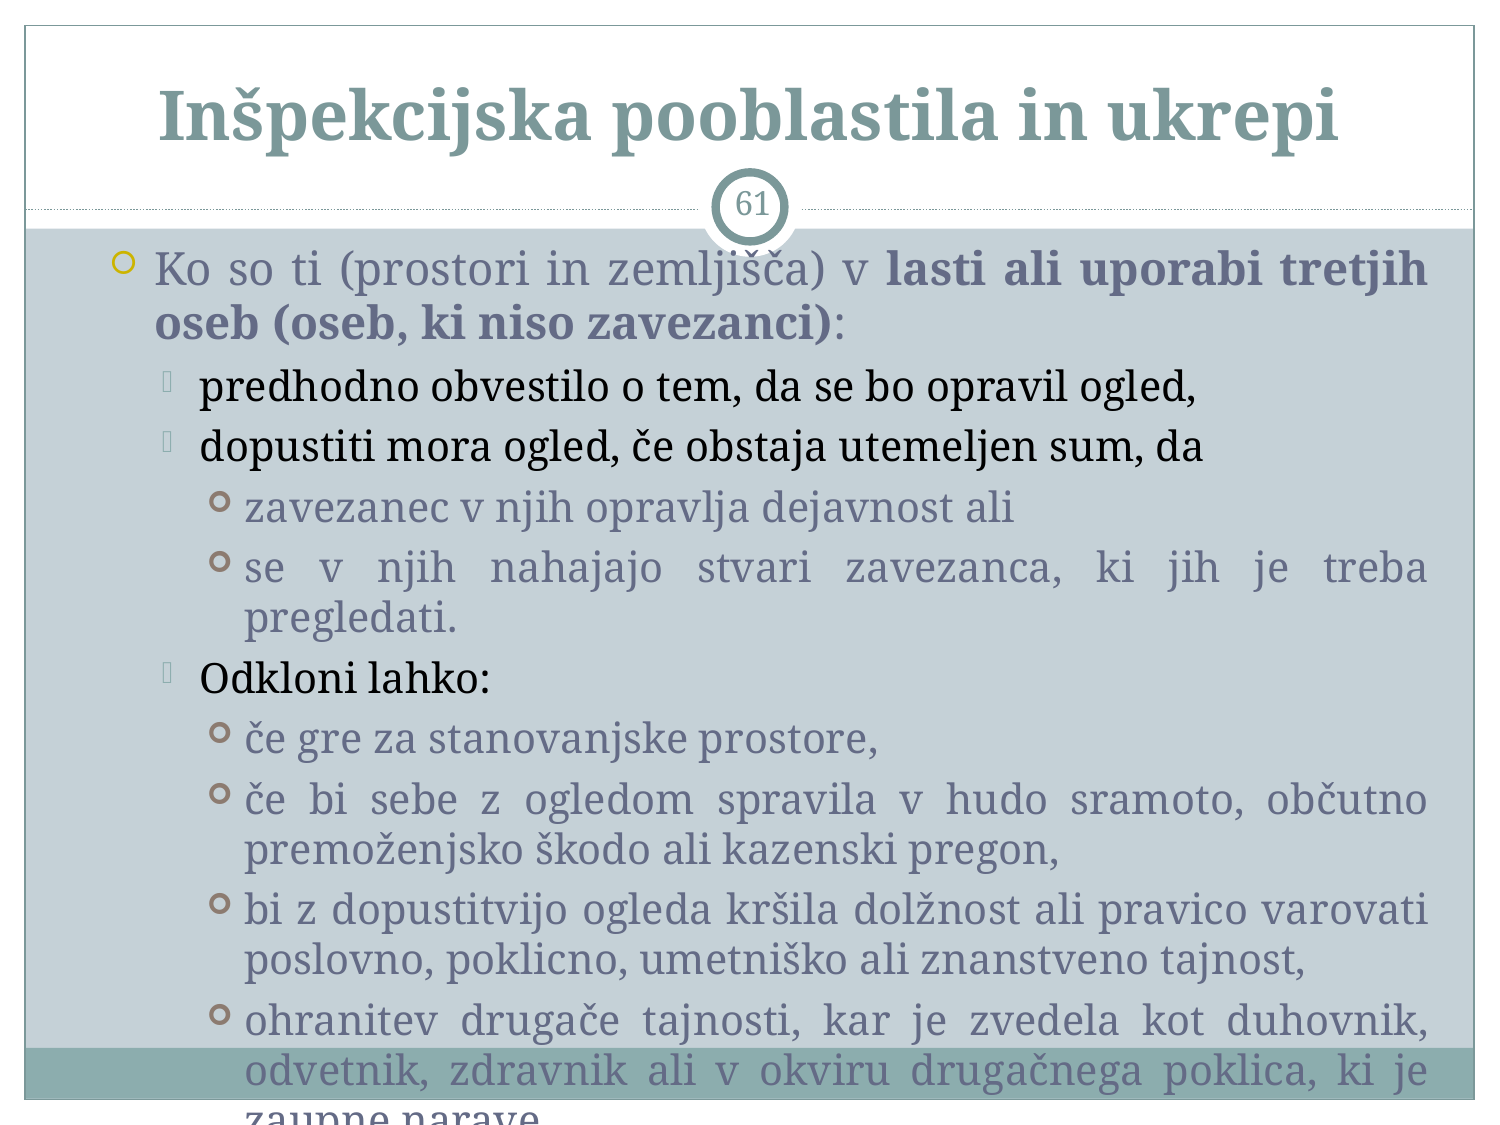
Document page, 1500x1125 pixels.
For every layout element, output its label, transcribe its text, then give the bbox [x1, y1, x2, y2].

list Ko so ti (prostori in zemljišča) v lasti ali uporabi tretjih oseb (oseb, ki niso zavezanci): predhodno obvestilo o tem, da se bo opravil ogled, dopustiti mora ogled, če obstaja utemeljen sum, da zavezanec v njih opravlja dejavnost ali se v njih nahajajo stvari zavezanca, ki jih je treba pregledati. Odkloni lahko: če gre za stanovanjske prostore, če bi sebe z ogledom spravila v hudo sramoto, občutno premoženjsko škodo ali kazenski pregon, bi z dopustitvijo ogleda kršila dolžnost ali pravico varovati poslovno, poklicno, umetniško ali znanstveno tajnost, ohranitev drugače tajnosti, kar je zvedela kot duhovnik, odvetnik, zdravnik ali v okviru drugačnega poklica, ki je zaupne narave. [49, 231, 1445, 1125]
text_box <number> [715, 168, 791, 241]
title Inšpekcijska pooblastila in ukrepi [49, 37, 1450, 162]
